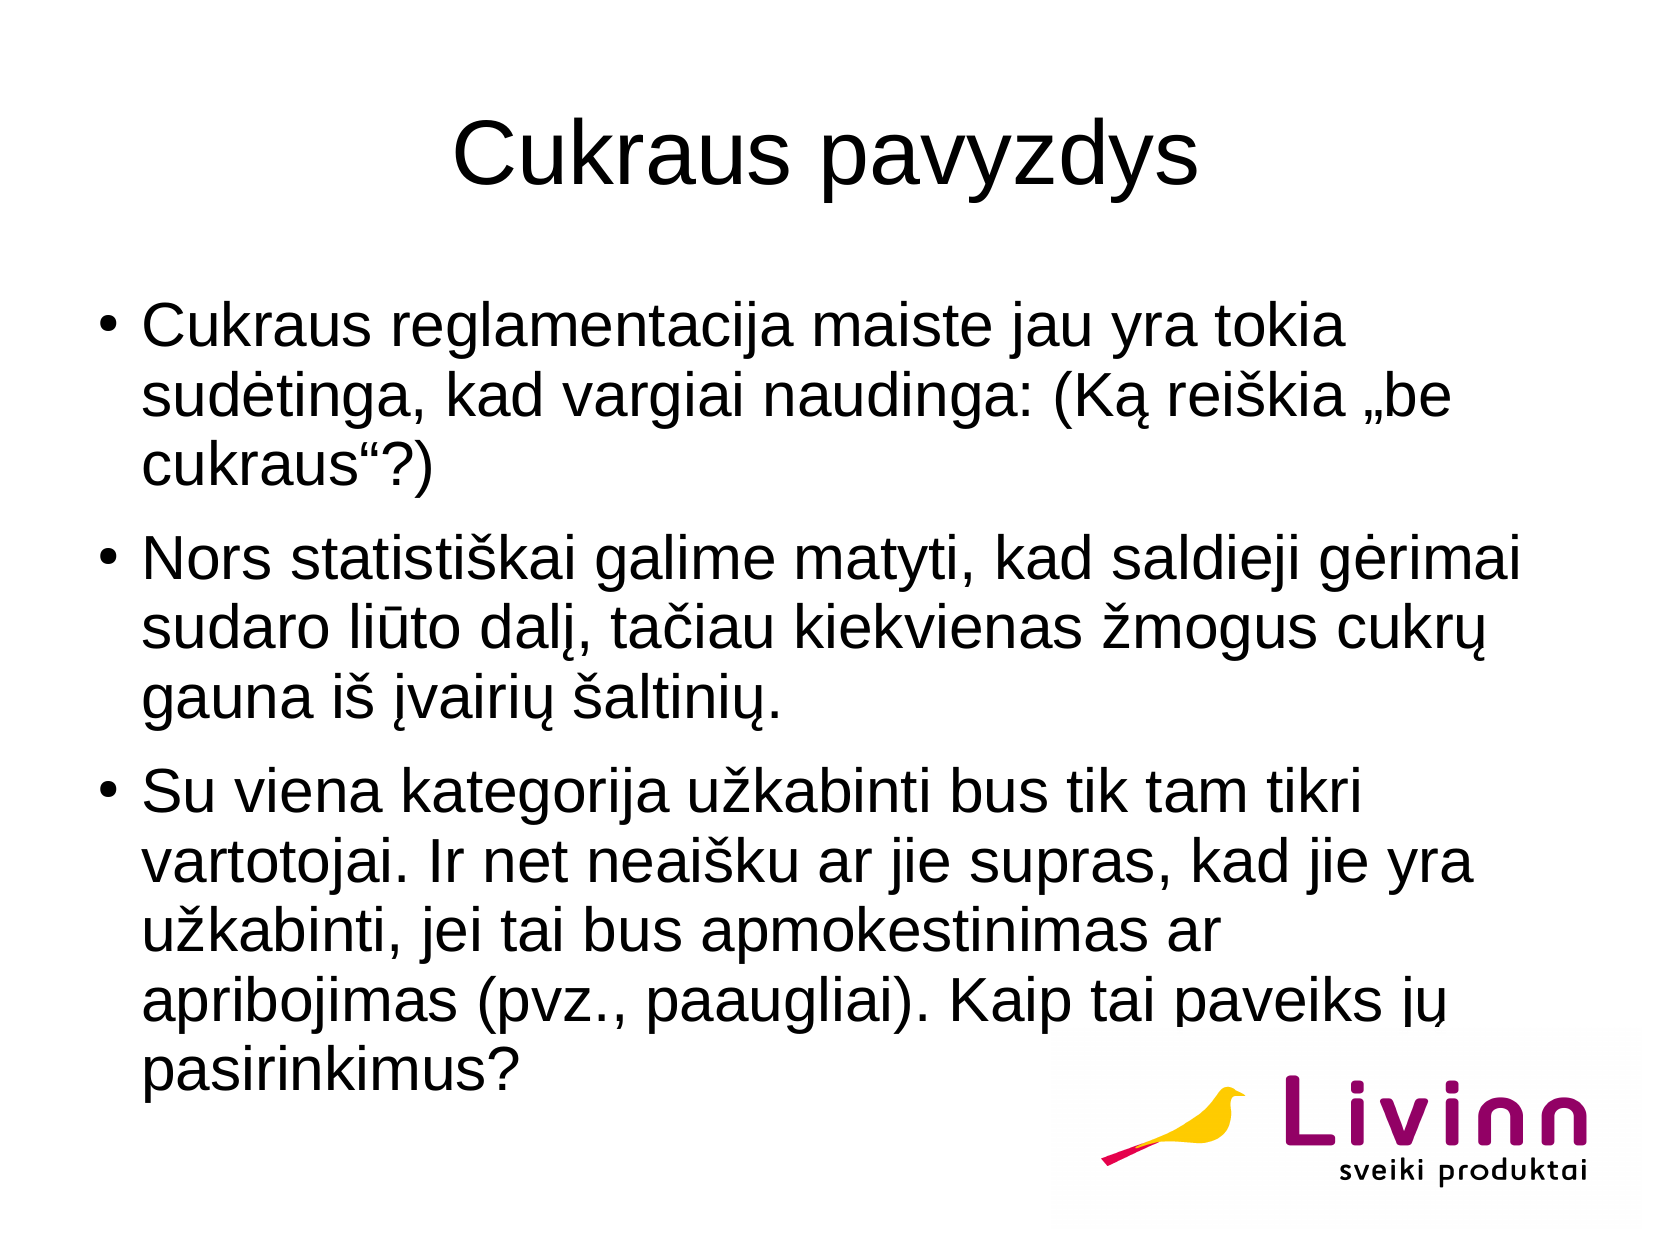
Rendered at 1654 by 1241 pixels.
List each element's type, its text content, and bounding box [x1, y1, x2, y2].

title Cukraus pavyzdys [82, 49, 1571, 257]
list Cukraus reglamentacija maiste jau yra tokia sudėtinga, kad vargiai naudinga: (Ką reiškia „be cukraus“?) Nors statistiškai galime matyti, kad saldieji gėrimai sudaro liūto dalį, tačiau kiekvienas žmogus cukrų gauna iš įvairių šaltinių. Su viena kategorija užkabinti bus tik tam tikri vartotojai. Ir net neaišku ar jie supras, kad jie yra užkabinti, jei tai bus apmokestinimas ar apribojimas (pvz., paaugliai). Kaip tai paveiks jų pasirinkimus? [82, 290, 1538, 1111]
picture [1051, 1027, 1642, 1229]
